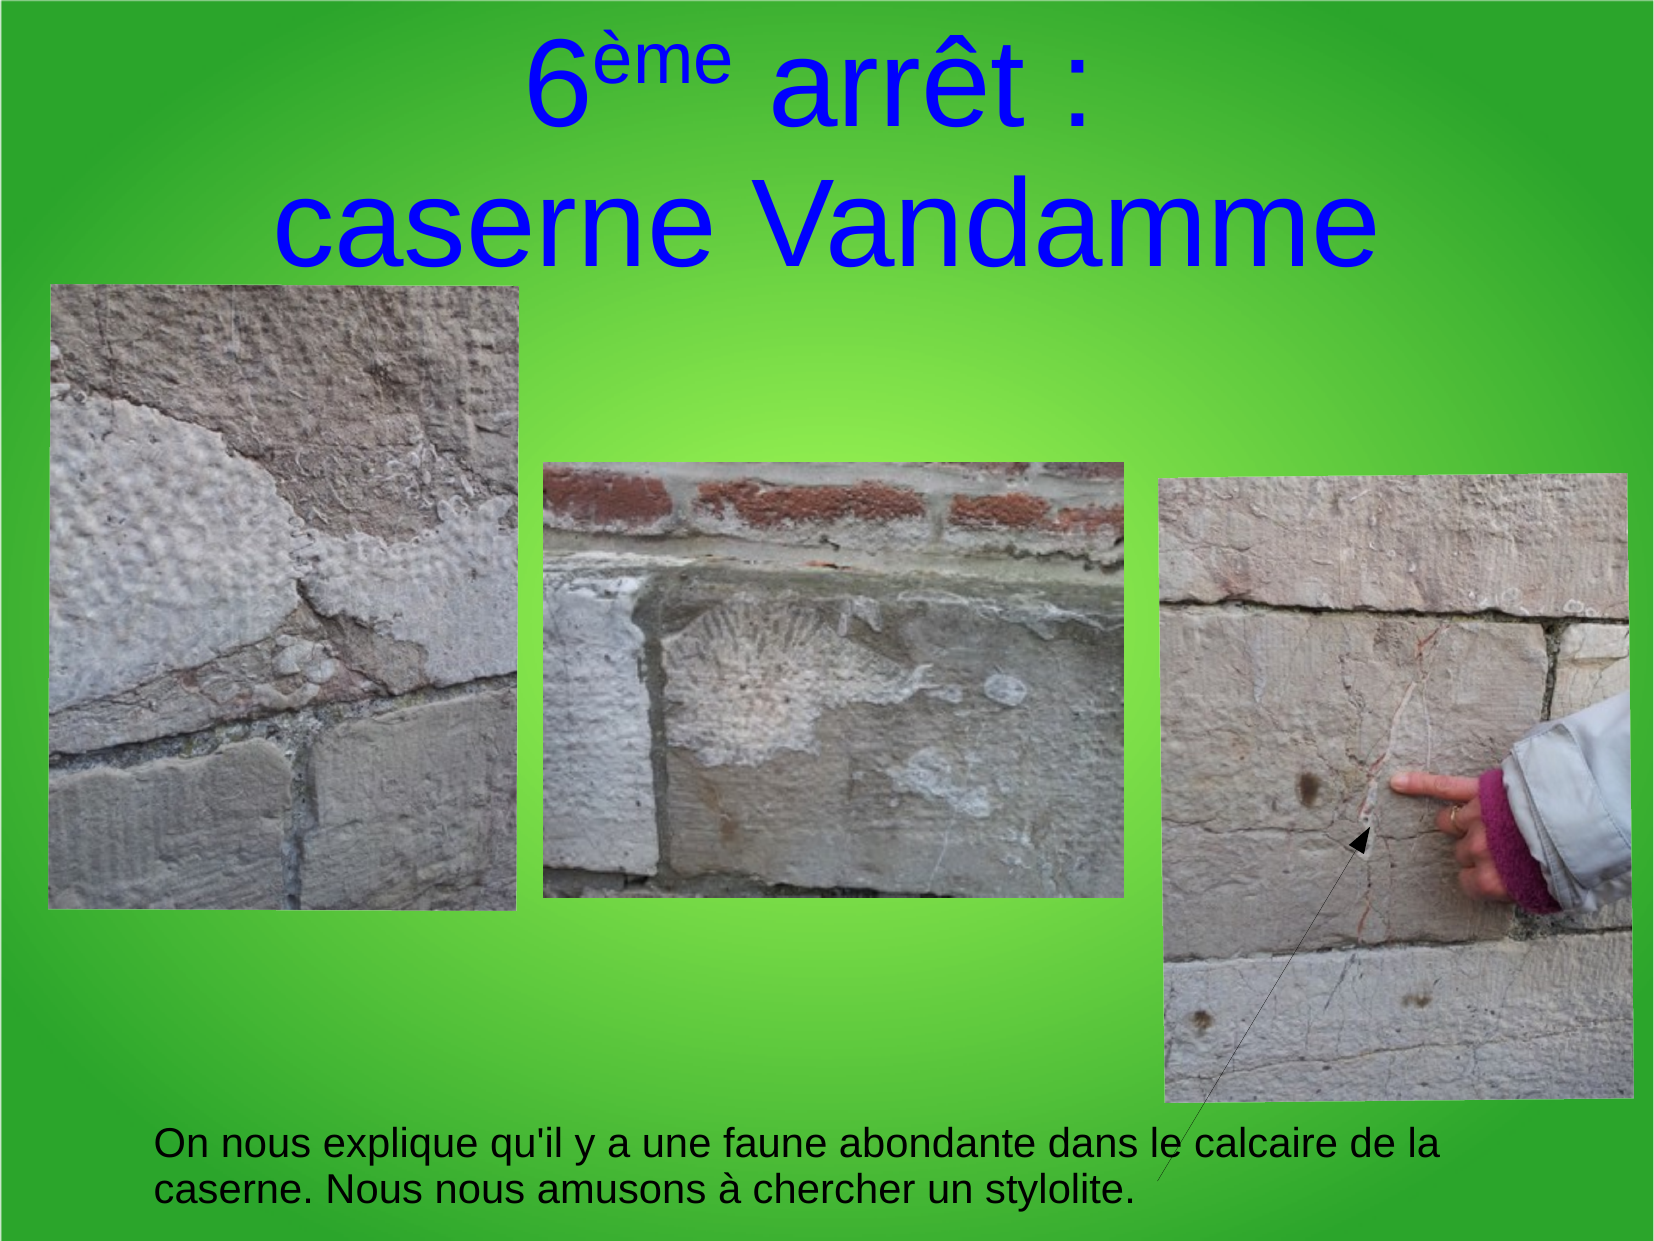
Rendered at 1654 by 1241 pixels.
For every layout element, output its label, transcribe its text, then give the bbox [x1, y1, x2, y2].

list On nous explique qu'il y a une faune abondante dans le calcaire de la caserne. Nous nous amusons à chercher un stylolite. [82, 507, 1571, 1228]
title 6ème arrêt : caserne Vandamme [82, 10, 1571, 296]
picture [0, 0, 1654, 1241]
